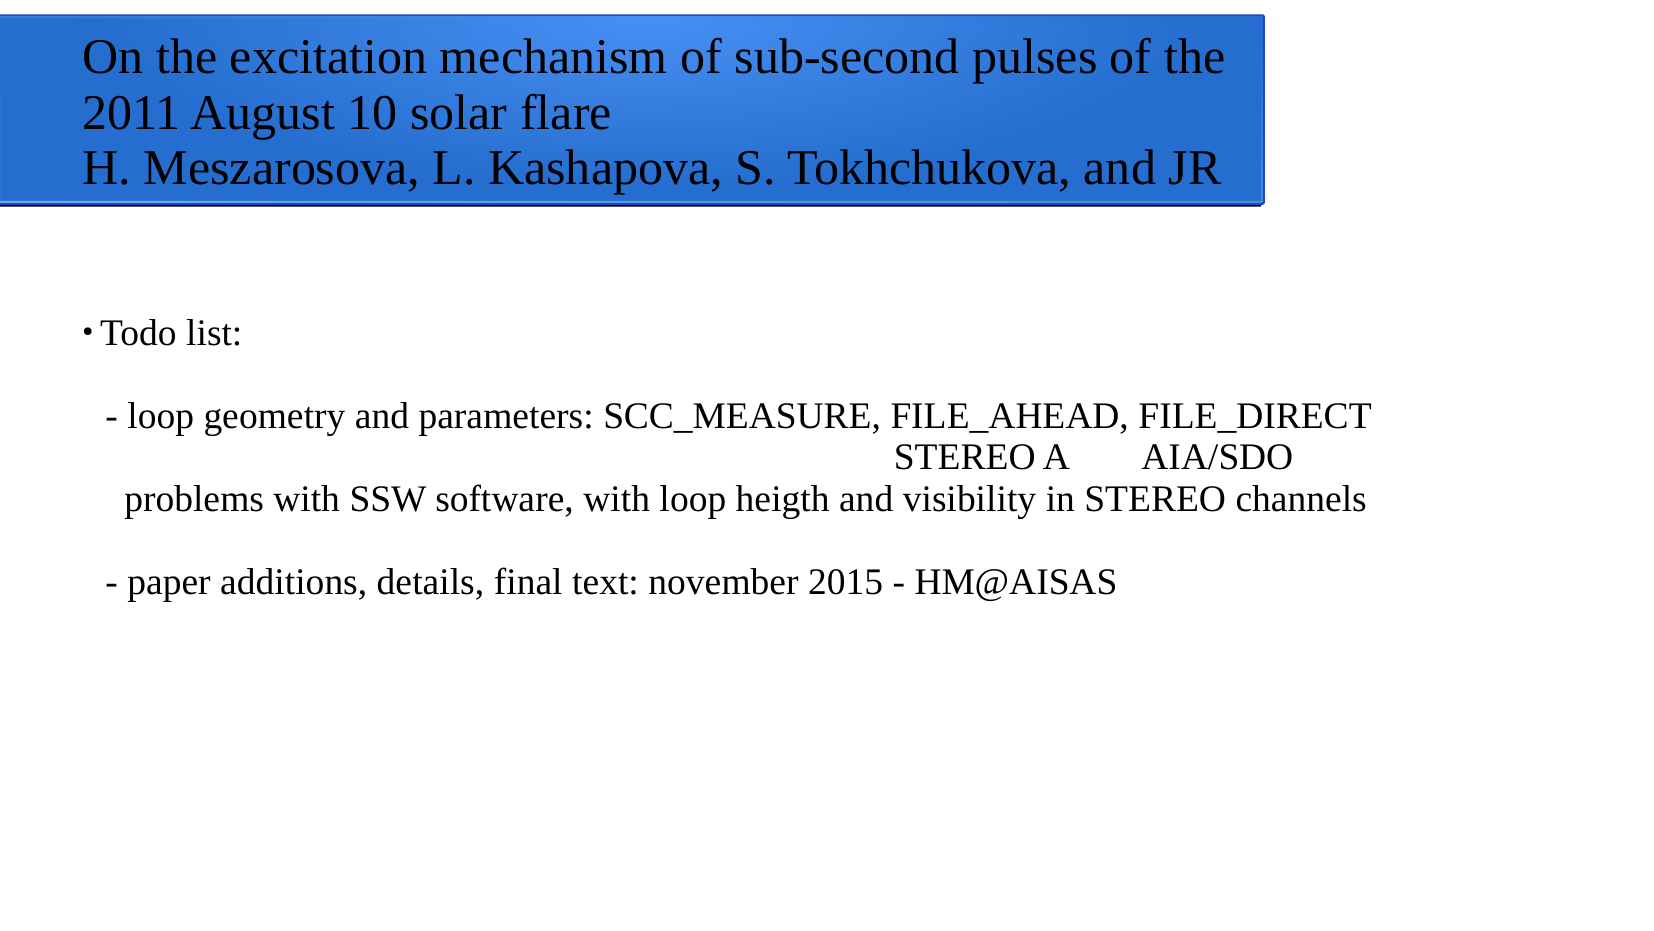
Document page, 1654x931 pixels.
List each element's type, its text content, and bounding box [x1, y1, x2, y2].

title On the excitation mechanism of sub-second pulses of the 2011 August 10 solar flare H. Meszarosova, L. Kashapova, S. Tokhchukova, and JR [82, 28, 1235, 196]
text_box Todo list: - loop geometry and parameters: SCC_MEASURE, FILE_AHEAD, FILE_DIRECT STEREO A AIA/SDO problems with SSW software, with loop heigth and visibility in STEREO channels - paper additions, details, final text: november 2015 - HM@AISAS [82, 224, 1571, 764]
